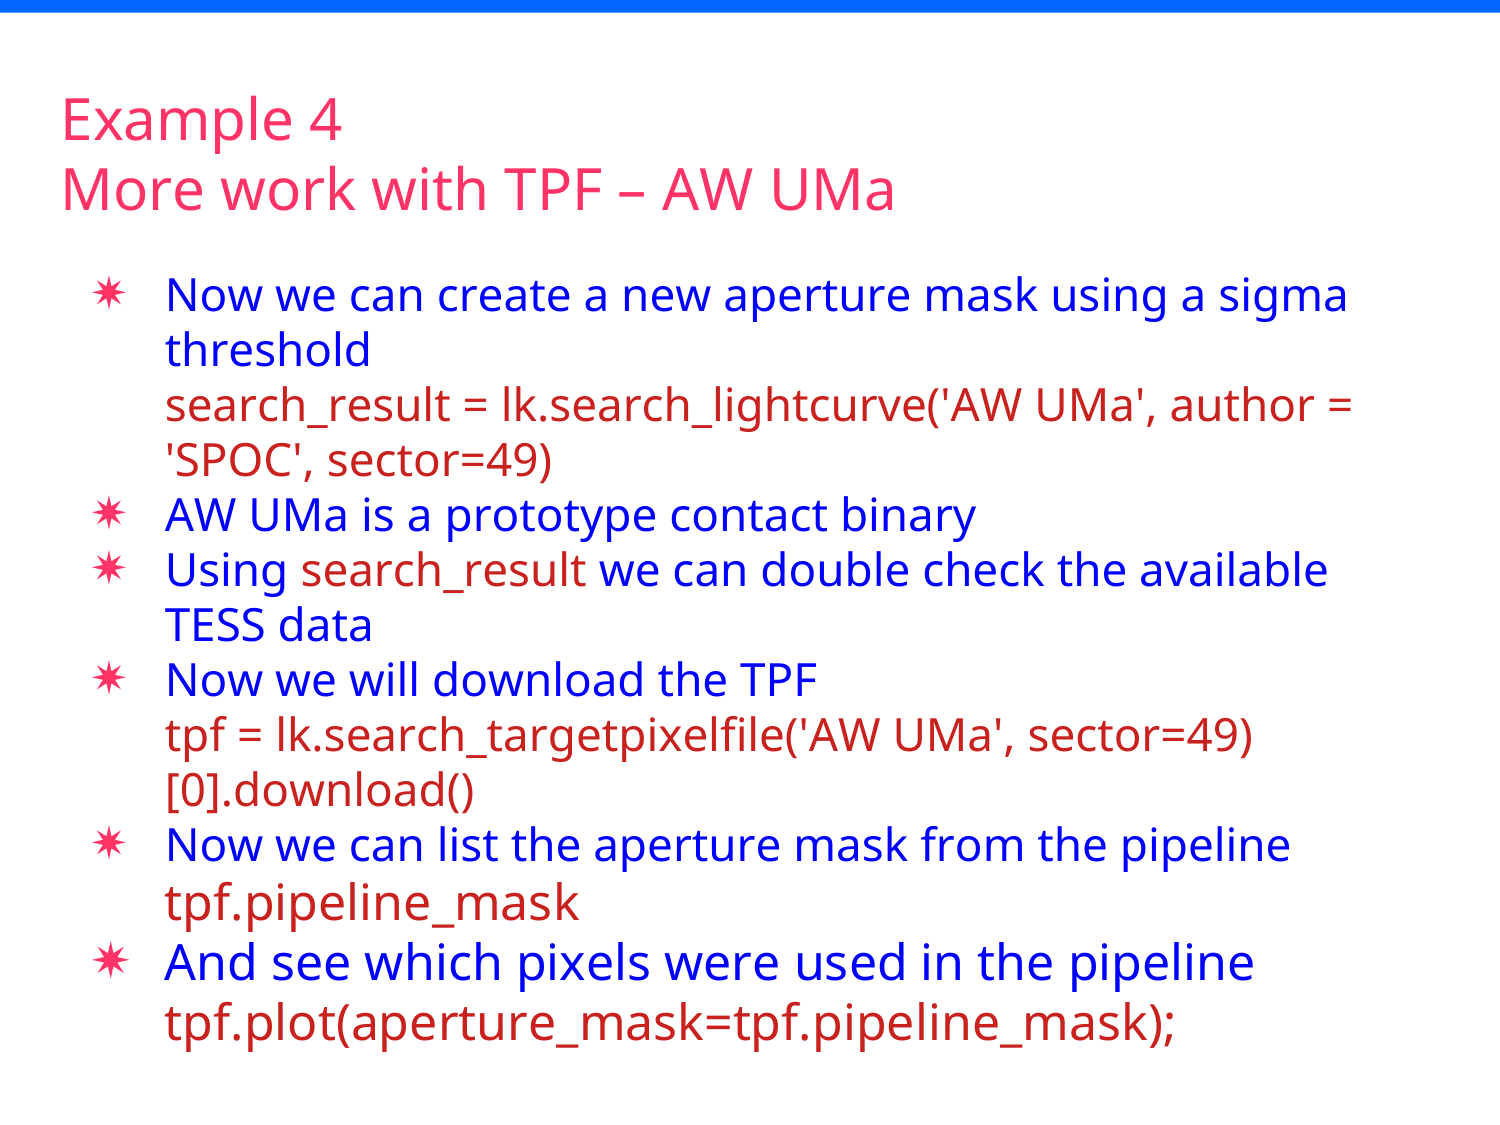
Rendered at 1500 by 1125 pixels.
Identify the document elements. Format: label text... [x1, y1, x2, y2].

text_box Example 4 More work with TPF – AW UMa [45, 75, 1426, 230]
text_box Now we can create a new aperture mask using a sigma threshold search_result = lk.search_lightcurve('AW UMa', author = 'SPOC', sector=49) AW UMa is a prototype contact binary Using search_result we can double check the available TESS data Now we will download the TPF tpf = lk.search_targetpixelfile('AW UMa', sector=49)[0].download() Now we can list the aperture mask from the pipeline tpf.pipeline_mask And see which pixels were used in the pipeline tpf.plot(aperture_mask=tpf.pipeline_mask); [75, 258, 1426, 1125]
